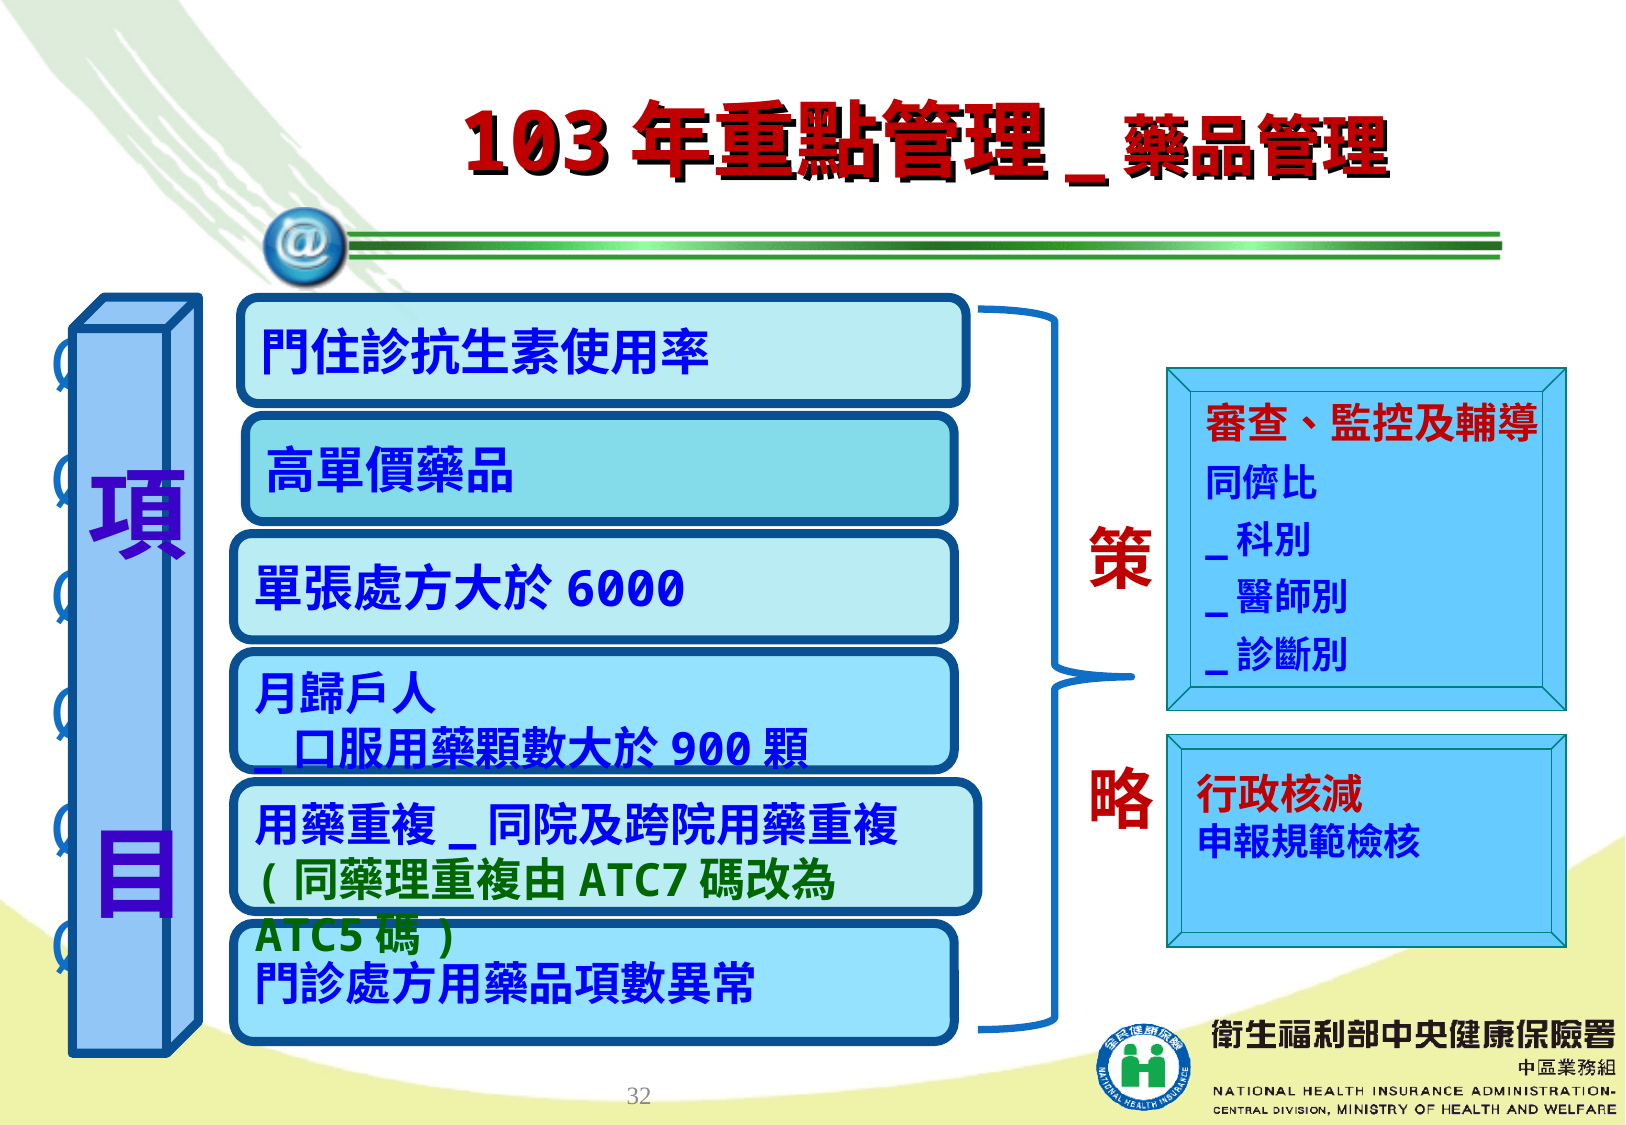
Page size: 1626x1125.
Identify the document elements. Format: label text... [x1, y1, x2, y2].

text_box 策 略 [1125, 562, 1138, 573]
text_box 門住診抗生素使用率 [240, 297, 967, 404]
text_box 策 略 [1115, 786, 1128, 800]
text_box 策 略 [1095, 537, 1109, 545]
text_box 策 略 [1111, 537, 1122, 545]
text_box 單張處方大於6000 [233, 533, 955, 640]
text_box 策 略 [1072, 510, 1143, 845]
text_box 策 略 [1126, 811, 1140, 820]
text_box 策 略 [1128, 780, 1138, 787]
text_box 月歸戶人 _口服用藥顆數大於900顆 [233, 651, 955, 770]
text_box 門診處方用藥品項數異常 [233, 923, 955, 1042]
text_box 策 略 [1125, 536, 1138, 545]
text_box 項 目 [72, 297, 199, 1054]
text_box 用藥重複_同院及跨院用藥重複 (同藥理重複由ATC7碼改為ATC5碼) [233, 781, 978, 912]
text_box 審查、監控及輔導 同儕比 _科別 _醫師別 _診斷別 [1166, 368, 1566, 711]
text_box 高單價藥品 [245, 415, 955, 522]
text_box [611, 1065, 991, 1125]
text_box 策 略 [1125, 798, 1141, 804]
title 103年重點管理_藥品管理 [304, 66, 1544, 209]
list [34, 304, 1497, 1089]
text_box 行政核減 申報規範檢核 [1166, 734, 1566, 947]
